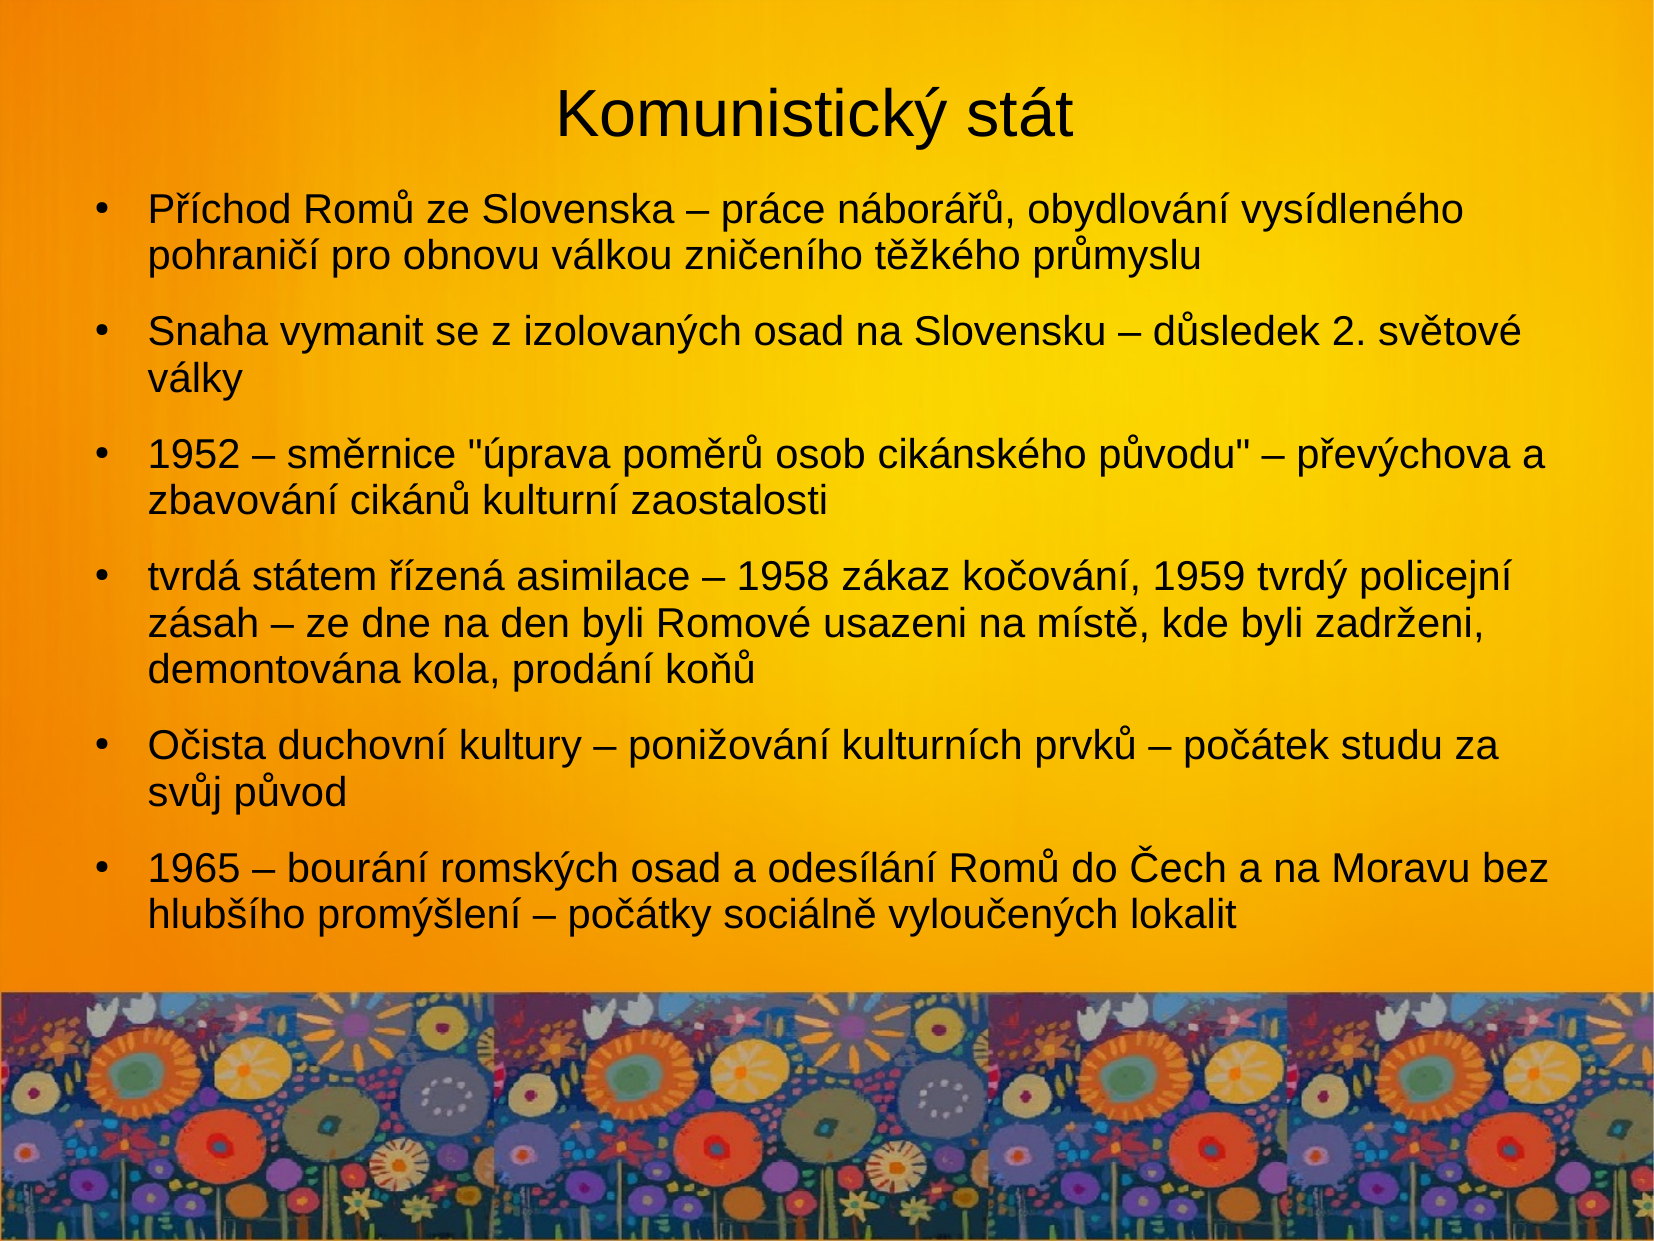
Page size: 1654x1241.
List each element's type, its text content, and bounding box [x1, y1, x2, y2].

title Komunistický stát [88, 29, 1542, 185]
picture [0, 0, 1654, 1241]
list Příchod Romů ze Slovenska – práce náborářů, obydlování vysídleného pohraničí pro obnovu válkou zničeního těžkého průmyslu Snaha vymanit se z izolovaných osad na Slovensku – důsledek 2. světové války 1952 – směrnice "úprava poměrů osob cikánského původu" – převýchova a zbavování cikánů kulturní zaostalosti tvrdá státem řízená asimilace – 1958 zákaz kočování, 1959 tvrdý policejní zásah – ze dne na den byli Romové usazeni na místě, kde byli zadrženi, demontována kola, prodání koňů Očista duchovní kultury – ponižování kulturních prvků – počátek studu za svůj původ 1965 – bourání romských osad a odesílání Romů do Čech a na Moravu bez hlubšího promýšlení – počátky sociálně vyloučených lokalit [76, 185, 1565, 1004]
